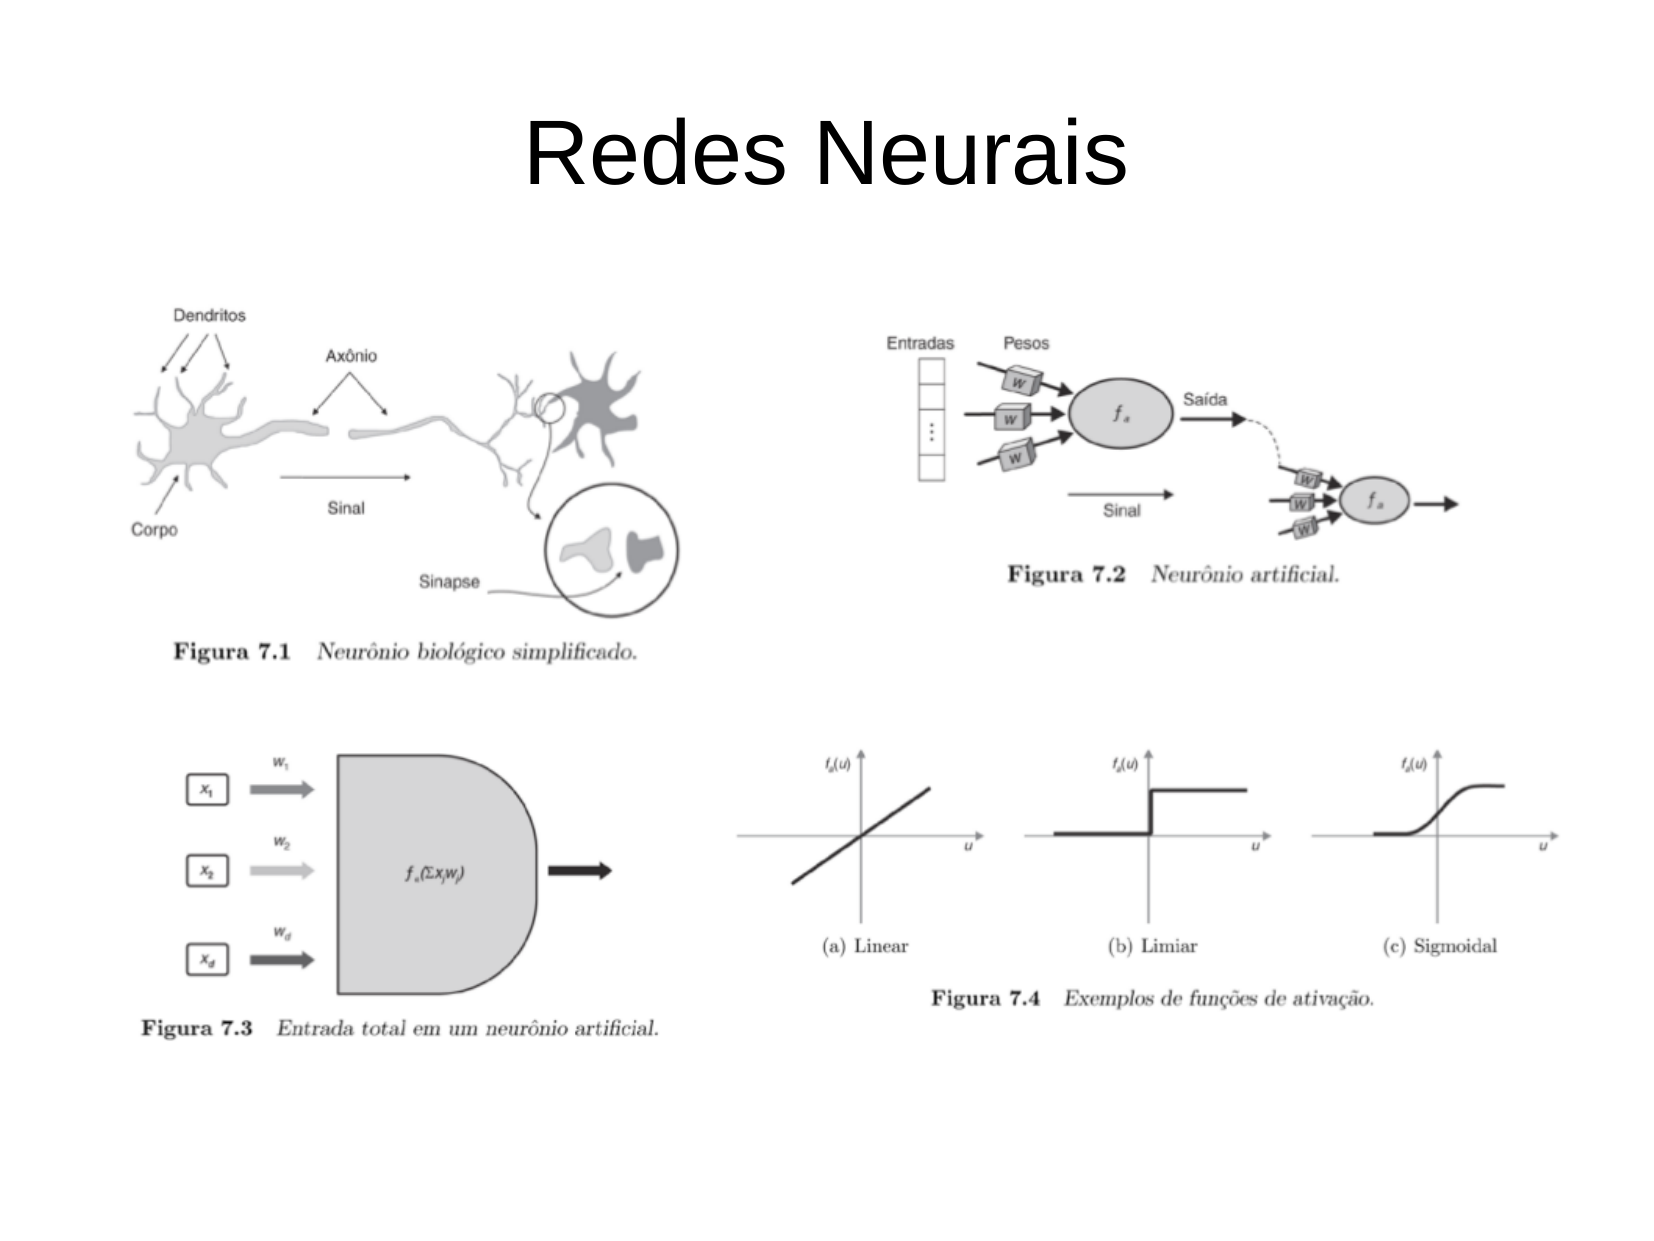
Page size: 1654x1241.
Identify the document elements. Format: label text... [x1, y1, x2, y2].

title Redes Neurais [82, 49, 1571, 257]
picture [64, 230, 738, 1100]
picture [861, 279, 1496, 610]
picture [723, 719, 1575, 1038]
